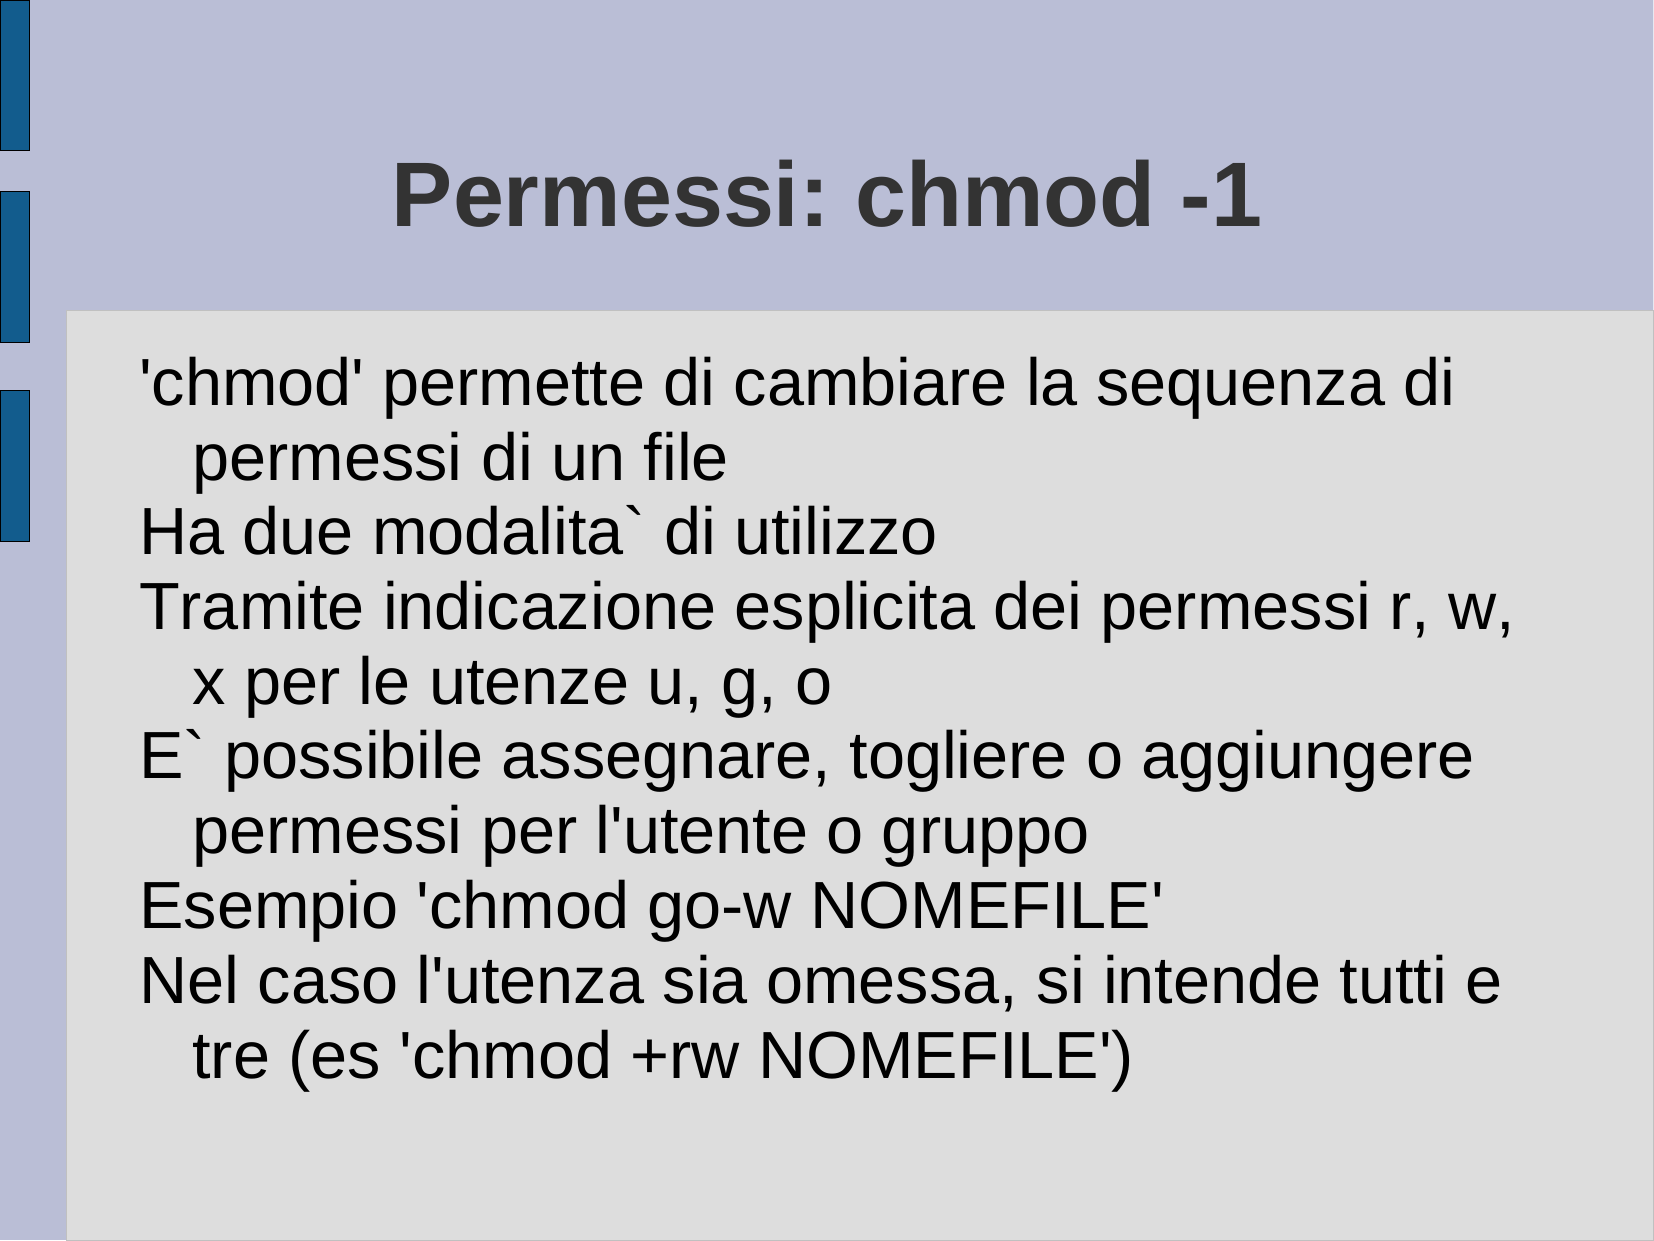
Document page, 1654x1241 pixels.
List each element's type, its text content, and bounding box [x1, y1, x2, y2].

title Permessi: chmod -1 [121, 91, 1534, 299]
list 'chmod' permette di cambiare la sequenza di permessi di un file Ha due modalita` di utilizzo Tramite indicazione esplicita dei permessi r, w, x per le utenze u, g, o E` possibile assegnare, togliere o aggiungere permessi per l'utente o gruppo Esempio 'chmod go-w NOMEFILE' Nel caso l'utenza sia omessa, si intende tutti e tre (es 'chmod +rw NOMEFILE') [121, 344, 1534, 1201]
